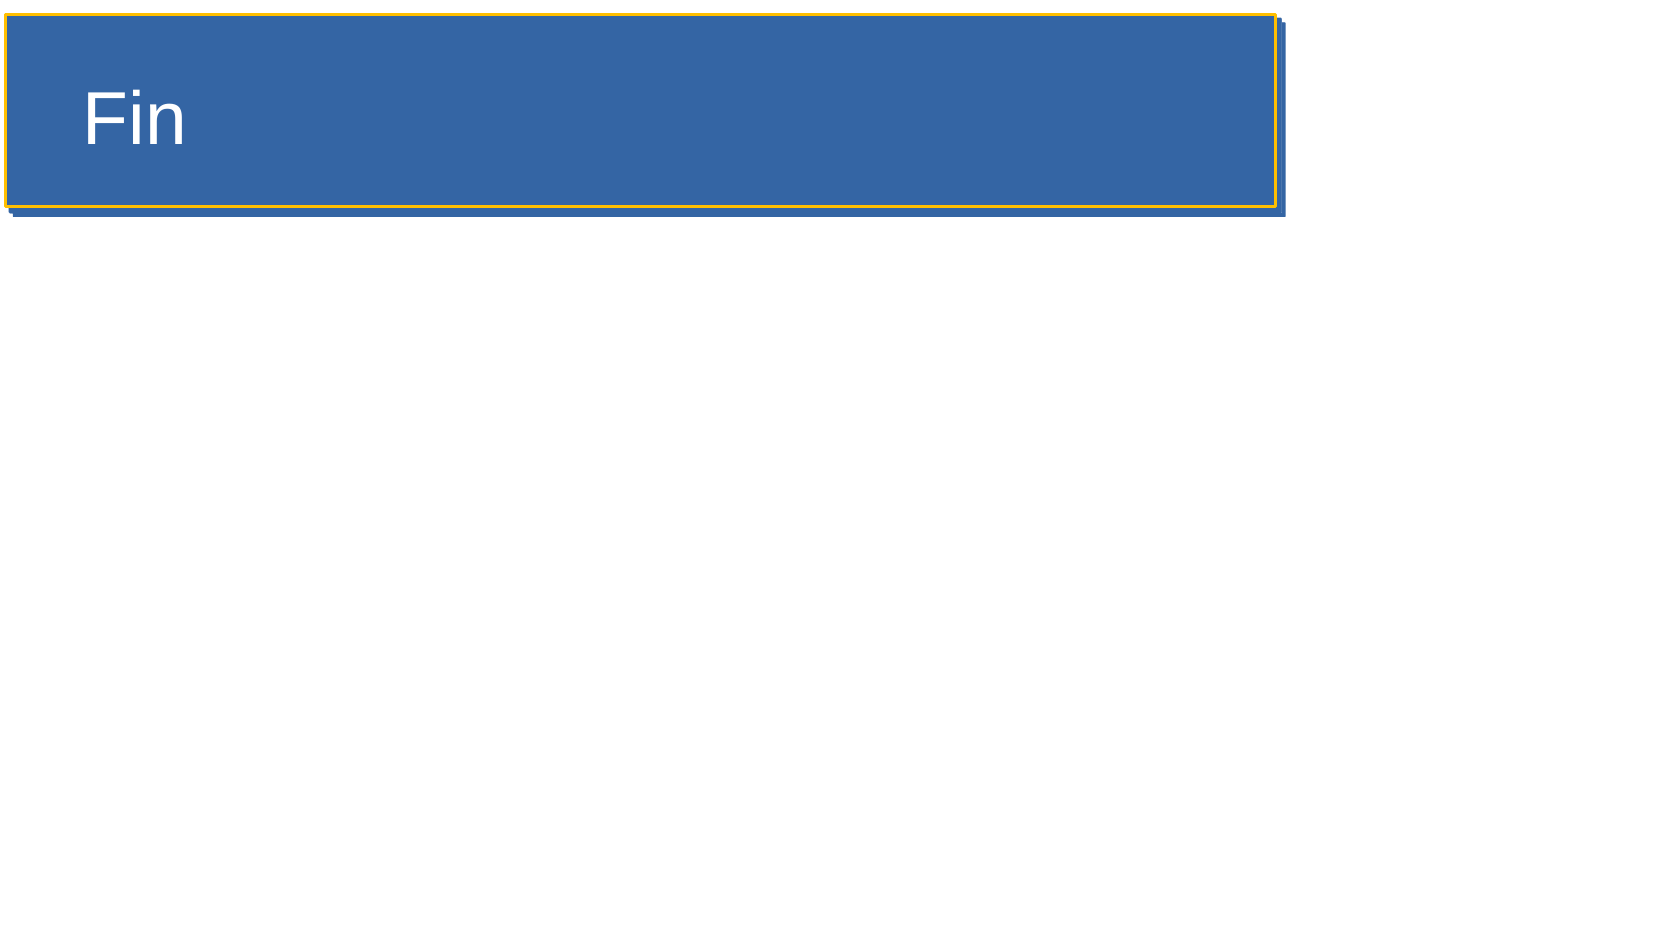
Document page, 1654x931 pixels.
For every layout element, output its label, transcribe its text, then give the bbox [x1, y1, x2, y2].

title Fin [82, 44, 1235, 192]
